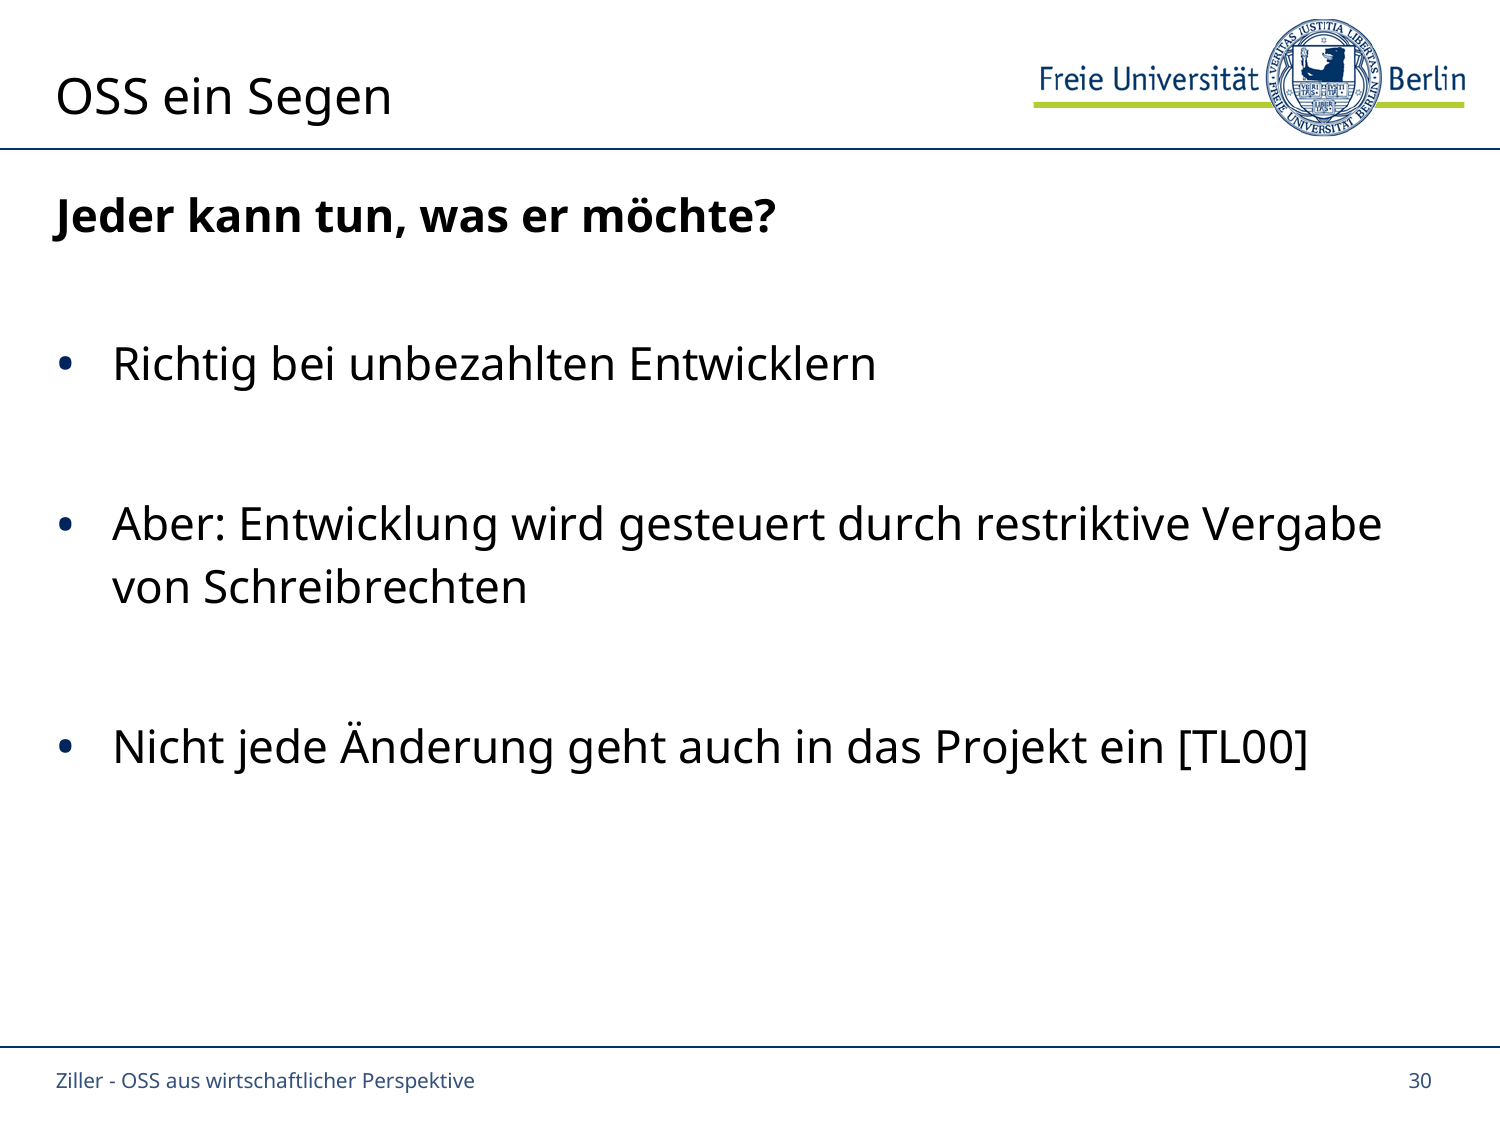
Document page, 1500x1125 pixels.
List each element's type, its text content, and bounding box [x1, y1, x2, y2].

title OSS ein Segen [41, 0, 1016, 138]
picture [1033, 19, 1470, 137]
list Jeder kann tun, was er möchte? Richtig bei unbezahlten Entwicklern Aber: Entwicklung wird gesteuert durch restriktive Vergabe von Schreibrechten Nicht jede Änderung geht auch in das Projekt ein [TL00] [41, 175, 1447, 1039]
